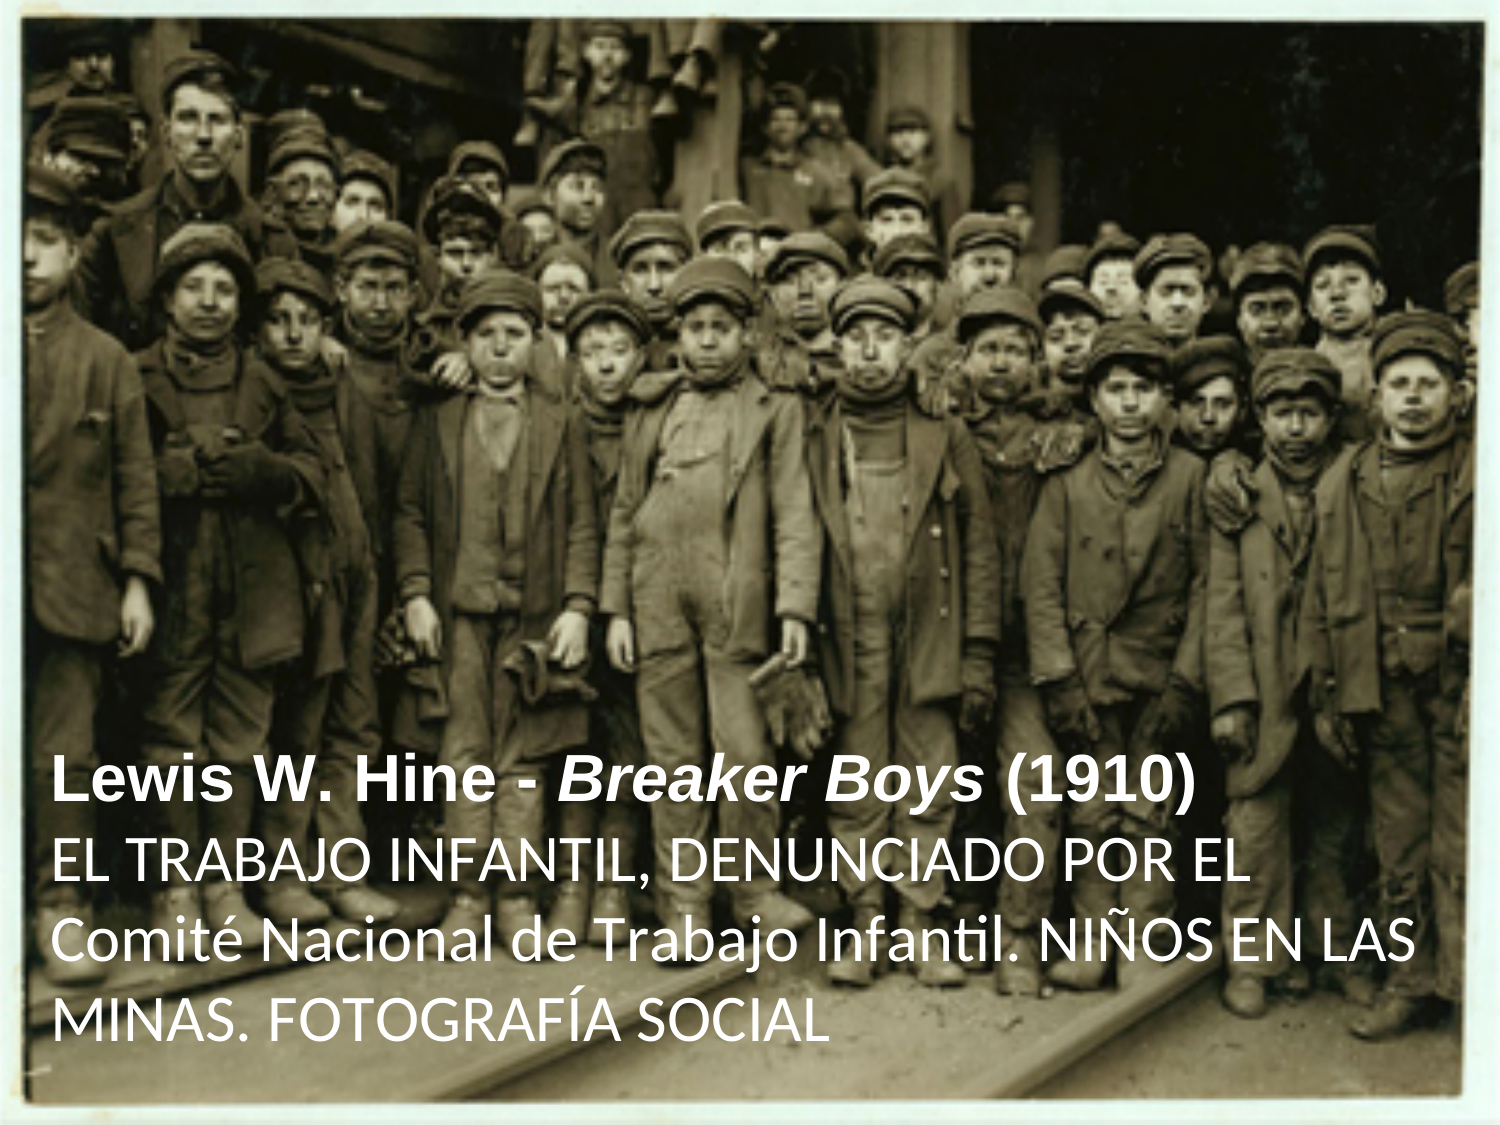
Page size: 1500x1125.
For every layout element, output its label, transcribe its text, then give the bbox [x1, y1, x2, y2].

text_box Lewis W. Hine - Breaker Boys (1910) EL TRABAJO INFANTIL, DENUNCIADO POR EL Comité Nacional de Trabajo Infantil. NIÑOS EN LAS MINAS. FOTOGRAFÍA SOCIAL [35, 727, 1477, 1063]
picture [0, 0, 1500, 1125]
